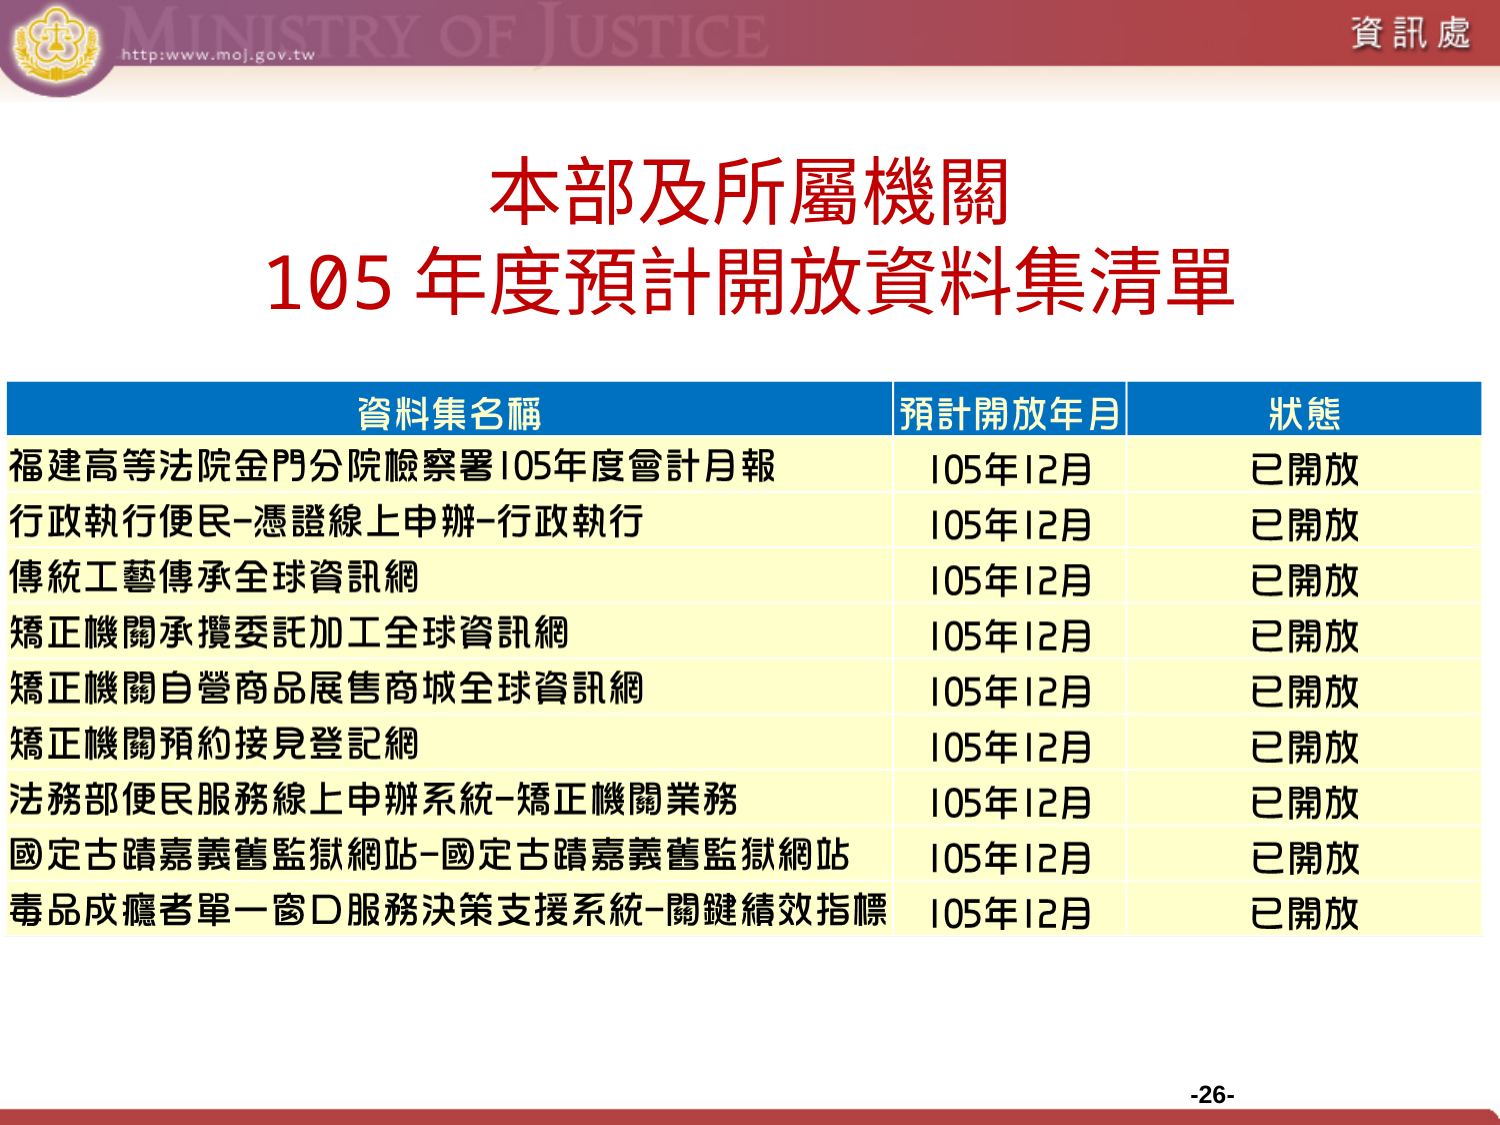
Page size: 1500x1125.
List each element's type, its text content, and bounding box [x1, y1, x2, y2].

text_box -26- [1175, 1070, 1488, 1109]
title 本部及所屬機關 105年度預計開放資料集清單 [112, 137, 1388, 288]
picture [5, 380, 1483, 961]
